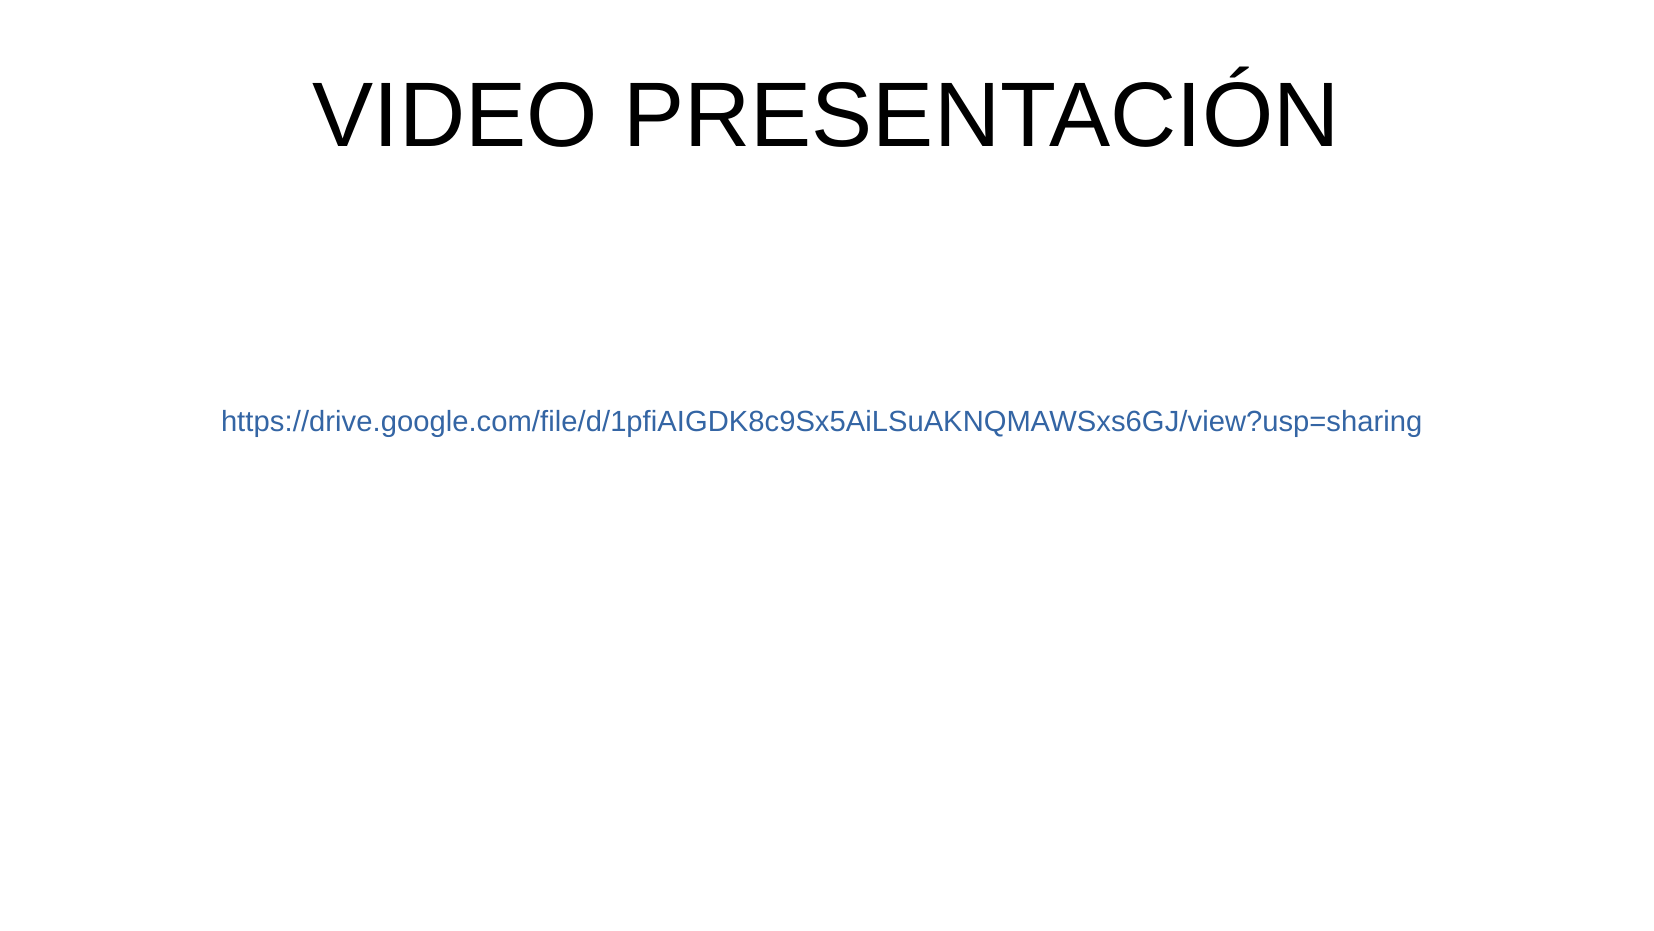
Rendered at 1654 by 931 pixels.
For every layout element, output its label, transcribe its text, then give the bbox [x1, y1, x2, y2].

list https://drive.google.com/file/d/1pfiAIGDK8c9Sx5AiLSuAKNQMAWSxs6GJ/view?usp=sharing [82, 217, 1571, 758]
title VIDEO PRESENTACIÓN [82, 37, 1571, 193]
